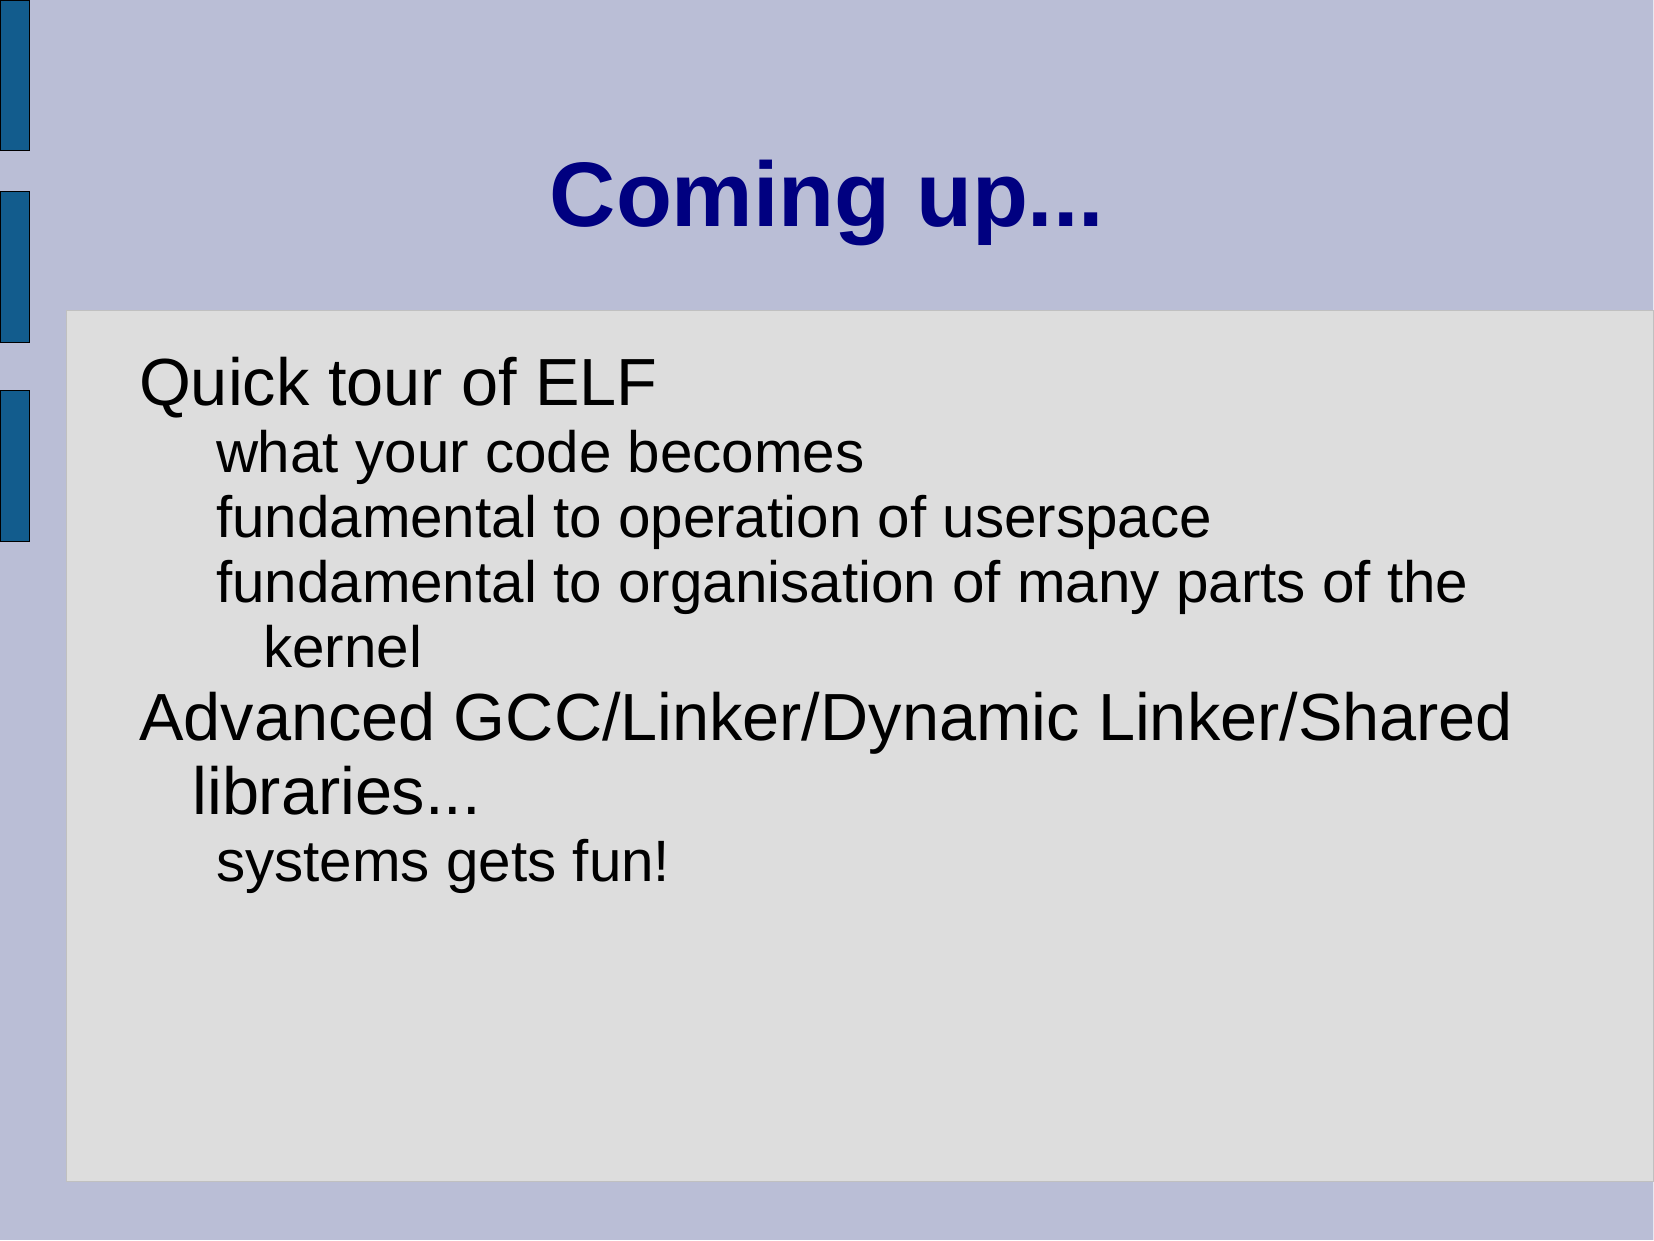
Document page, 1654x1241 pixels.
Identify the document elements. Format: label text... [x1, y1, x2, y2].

list Quick tour of ELF what your code becomes fundamental to operation of userspace fundamental to organisation of many parts of the kernel Advanced GCC/Linker/Dynamic Linker/Shared libraries... systems gets fun! [121, 344, 1534, 1112]
title Coming up... [121, 98, 1534, 291]
